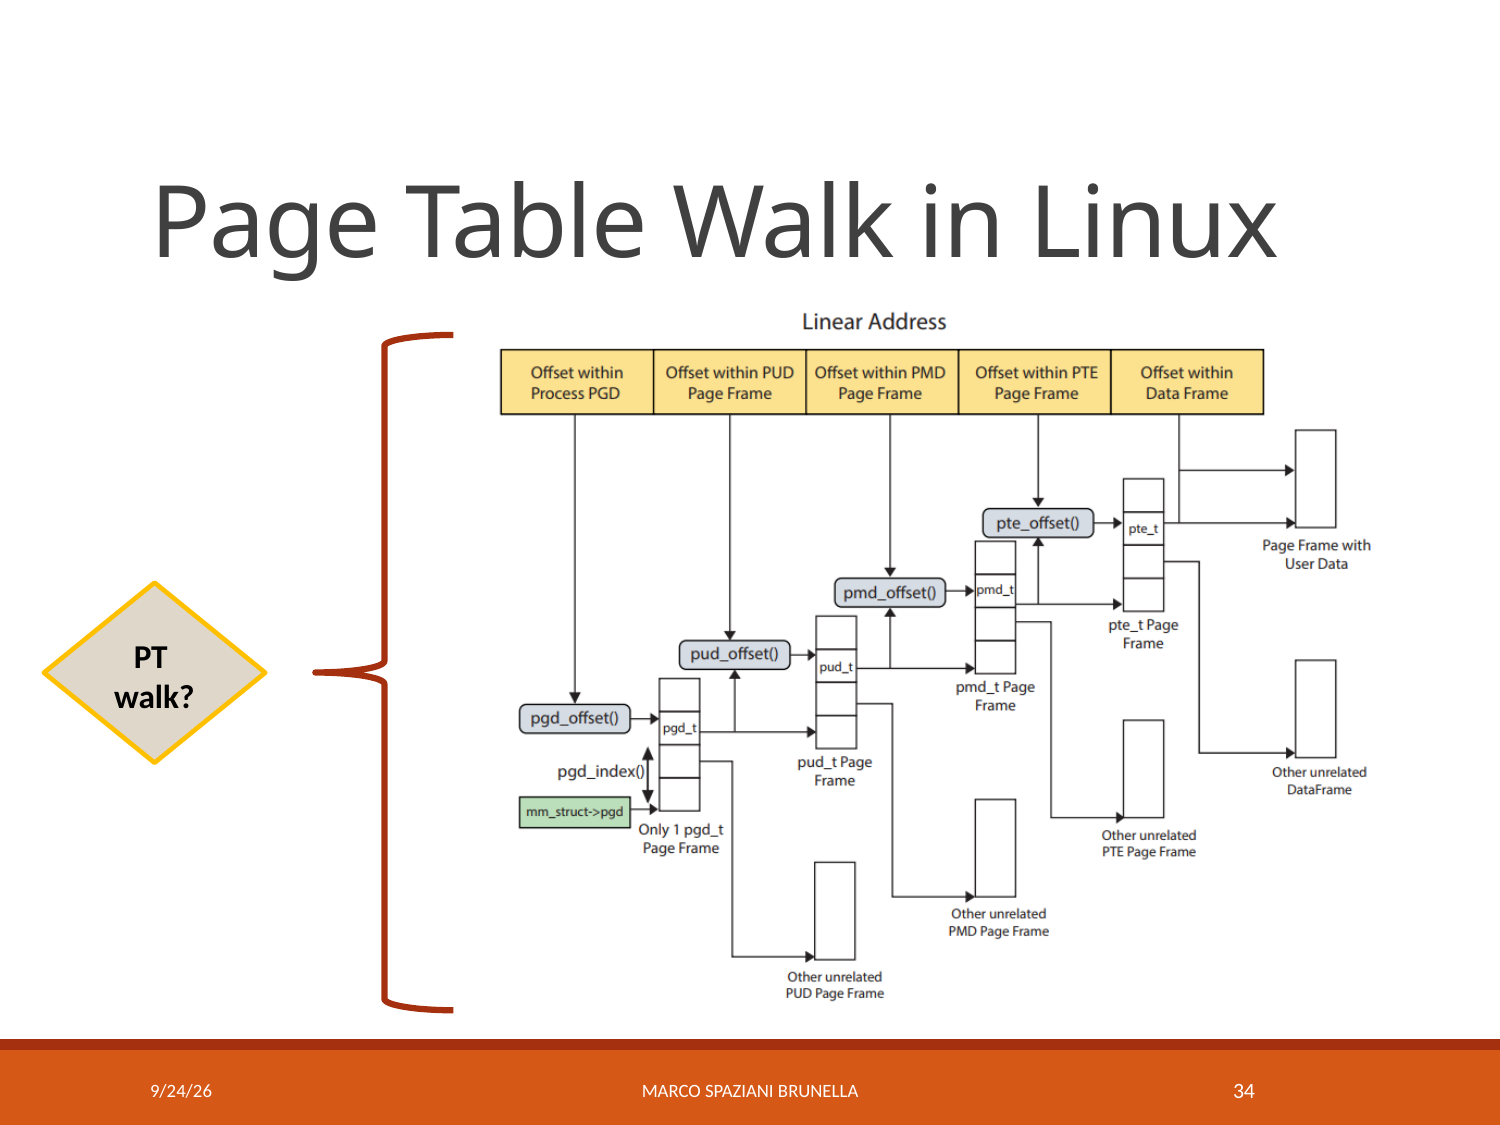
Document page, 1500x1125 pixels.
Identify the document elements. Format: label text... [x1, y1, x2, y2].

picture [453, 301, 1422, 1011]
text_box Marco Spaziani Brunella [453, 1059, 1047, 1120]
text_box [1218, 1059, 1380, 1120]
text_box 11/23/2019 [135, 1059, 440, 1120]
text_box PT walk? [43, 582, 266, 763]
text_box Page Table Walk in Linux [135, 47, 1373, 285]
